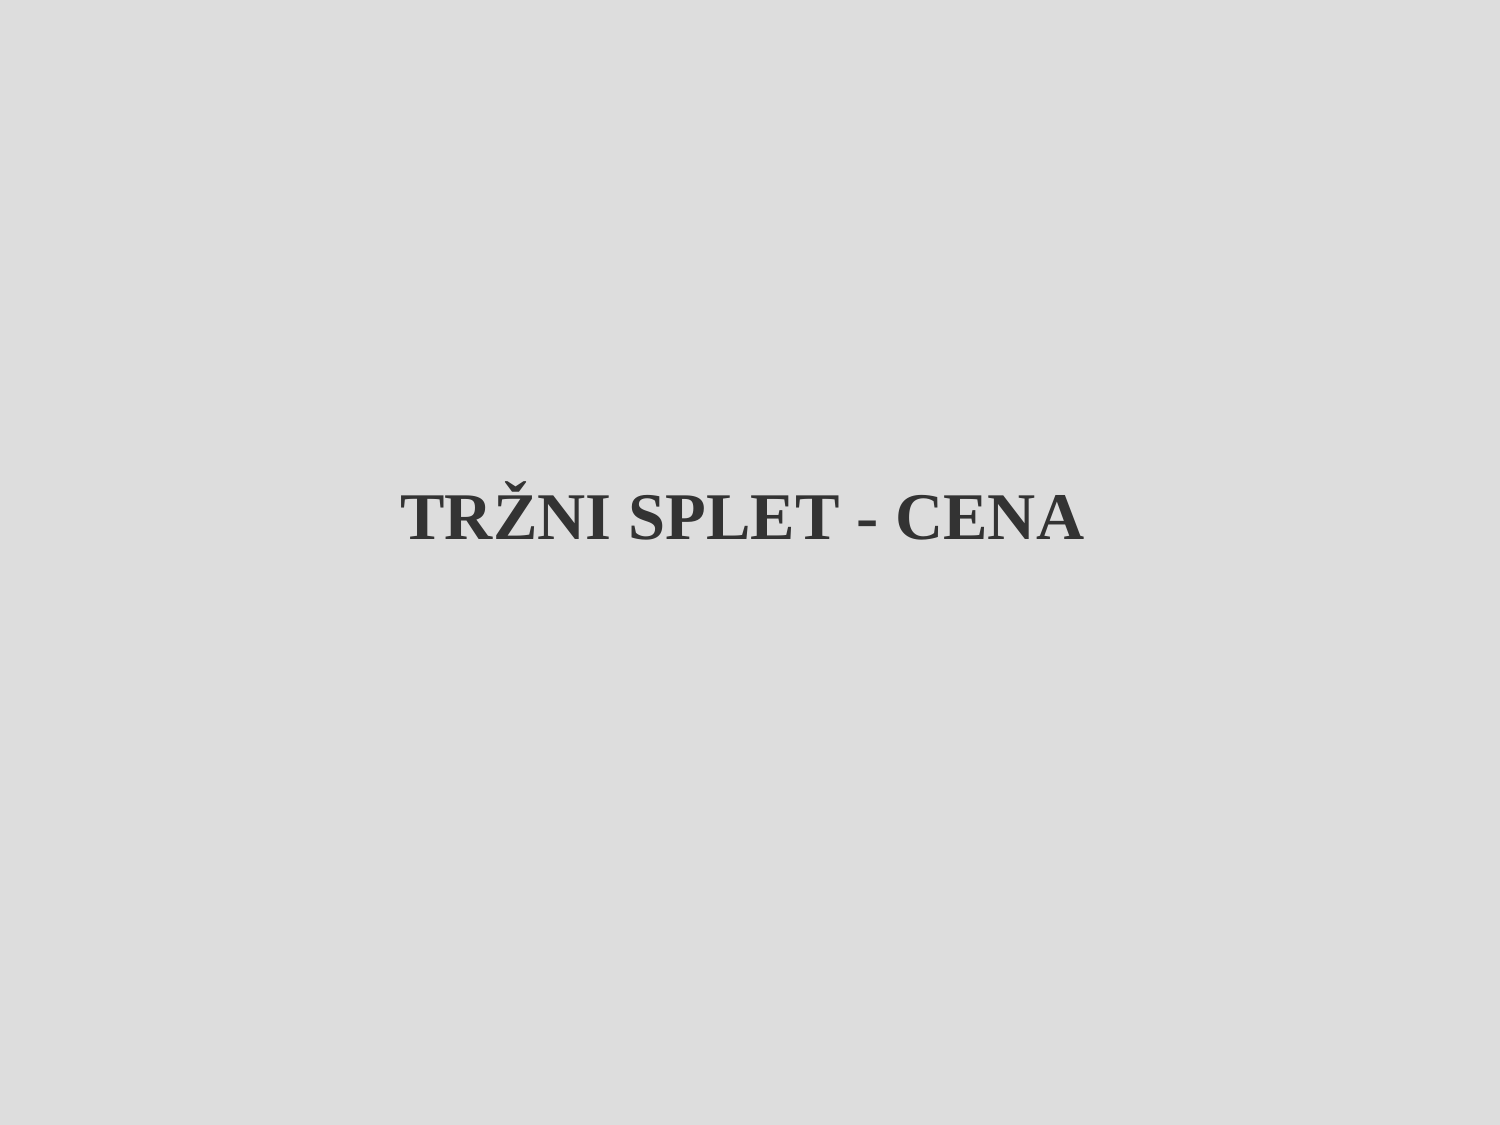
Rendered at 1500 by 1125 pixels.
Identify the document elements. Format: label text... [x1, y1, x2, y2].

text_box TRŽNI SPLET - CENA [112, 224, 1388, 877]
